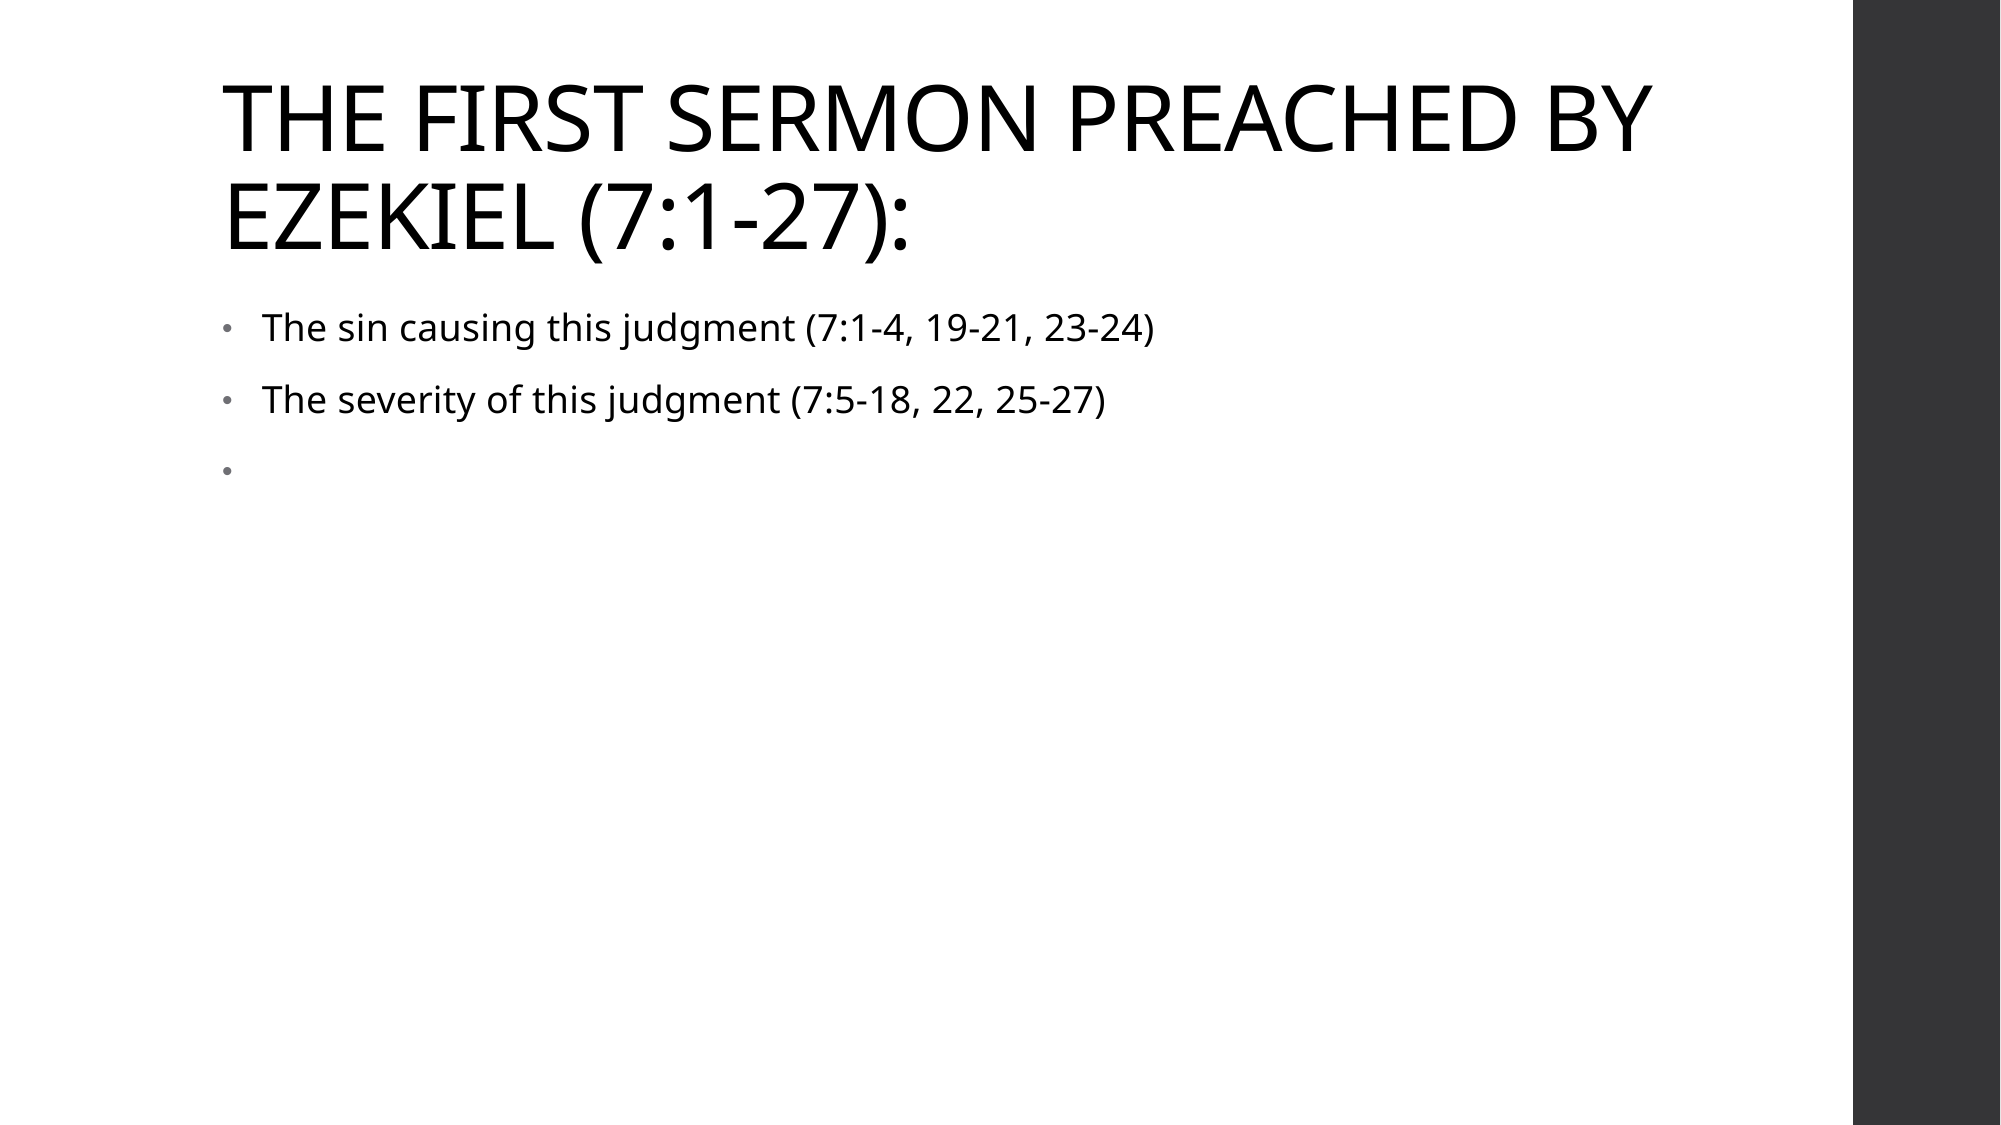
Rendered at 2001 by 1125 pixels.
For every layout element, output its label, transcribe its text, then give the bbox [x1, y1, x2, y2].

list The sin causing this judgment (7:1-4, 19-21, 23-24) The severity of this judgment (7:5-18, 22, 25-27) [206, 299, 1617, 1014]
title THE FIRST SERMON PREACHED BY EZEKIEL (7:1-27): [206, 60, 1797, 278]
